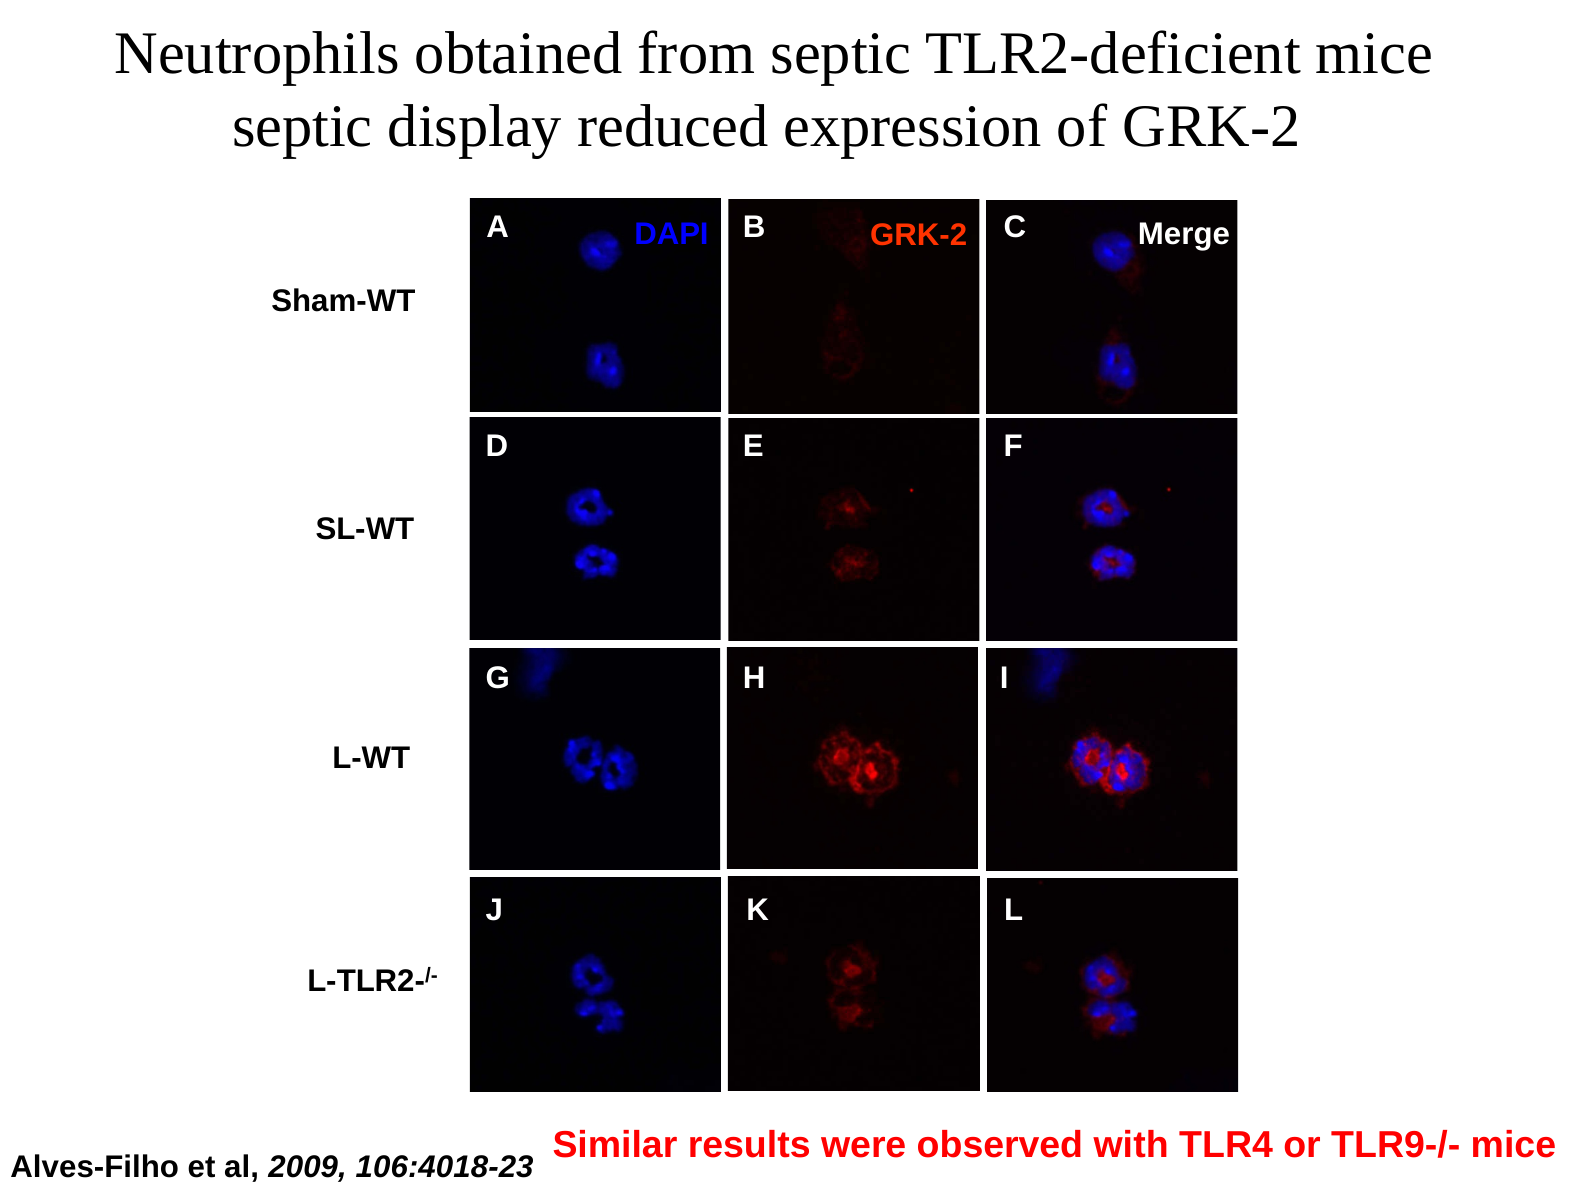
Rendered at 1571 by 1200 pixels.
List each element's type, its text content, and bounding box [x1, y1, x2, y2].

picture [728, 199, 980, 414]
text_box C [987, 198, 1043, 252]
picture [986, 418, 1238, 641]
picture [727, 876, 980, 1091]
text_box A [470, 198, 526, 252]
text_box Merge [1122, 205, 1247, 259]
text_box J [469, 881, 519, 935]
picture [469, 417, 721, 640]
picture [986, 200, 1238, 414]
picture [469, 648, 721, 870]
text_box H [727, 649, 782, 703]
picture [469, 198, 721, 412]
text_box Alves-Filho et al, 2009, 106:4018-23 [0, 1138, 549, 1192]
text_box Sham-WT [255, 272, 432, 326]
text_box SL-WT [299, 500, 431, 554]
text_box Neutrophils obtained from septic TLR2-deficient mice septic display reduced expression of GRK-2 [68, 0, 1482, 186]
picture [726, 647, 978, 869]
picture [469, 877, 721, 1092]
text_box L-TLR2-/- [291, 952, 454, 1006]
text_box G [469, 649, 526, 703]
picture [728, 418, 980, 641]
text_box F [987, 417, 1039, 471]
text_box E [727, 417, 780, 471]
text_box I [984, 649, 1025, 704]
text_box D [469, 417, 525, 471]
text_box B [727, 198, 782, 252]
picture [986, 648, 1238, 871]
text_box Similar results were observed with TLR4 or TLR9-/- mice [537, 1119, 1571, 1174]
text_box L [988, 881, 1040, 935]
text_box L-WT [316, 728, 432, 783]
text_box K [730, 881, 785, 935]
text_box GRK-2 [854, 205, 984, 259]
picture [987, 878, 1239, 1092]
text_box DAPI [618, 204, 726, 259]
